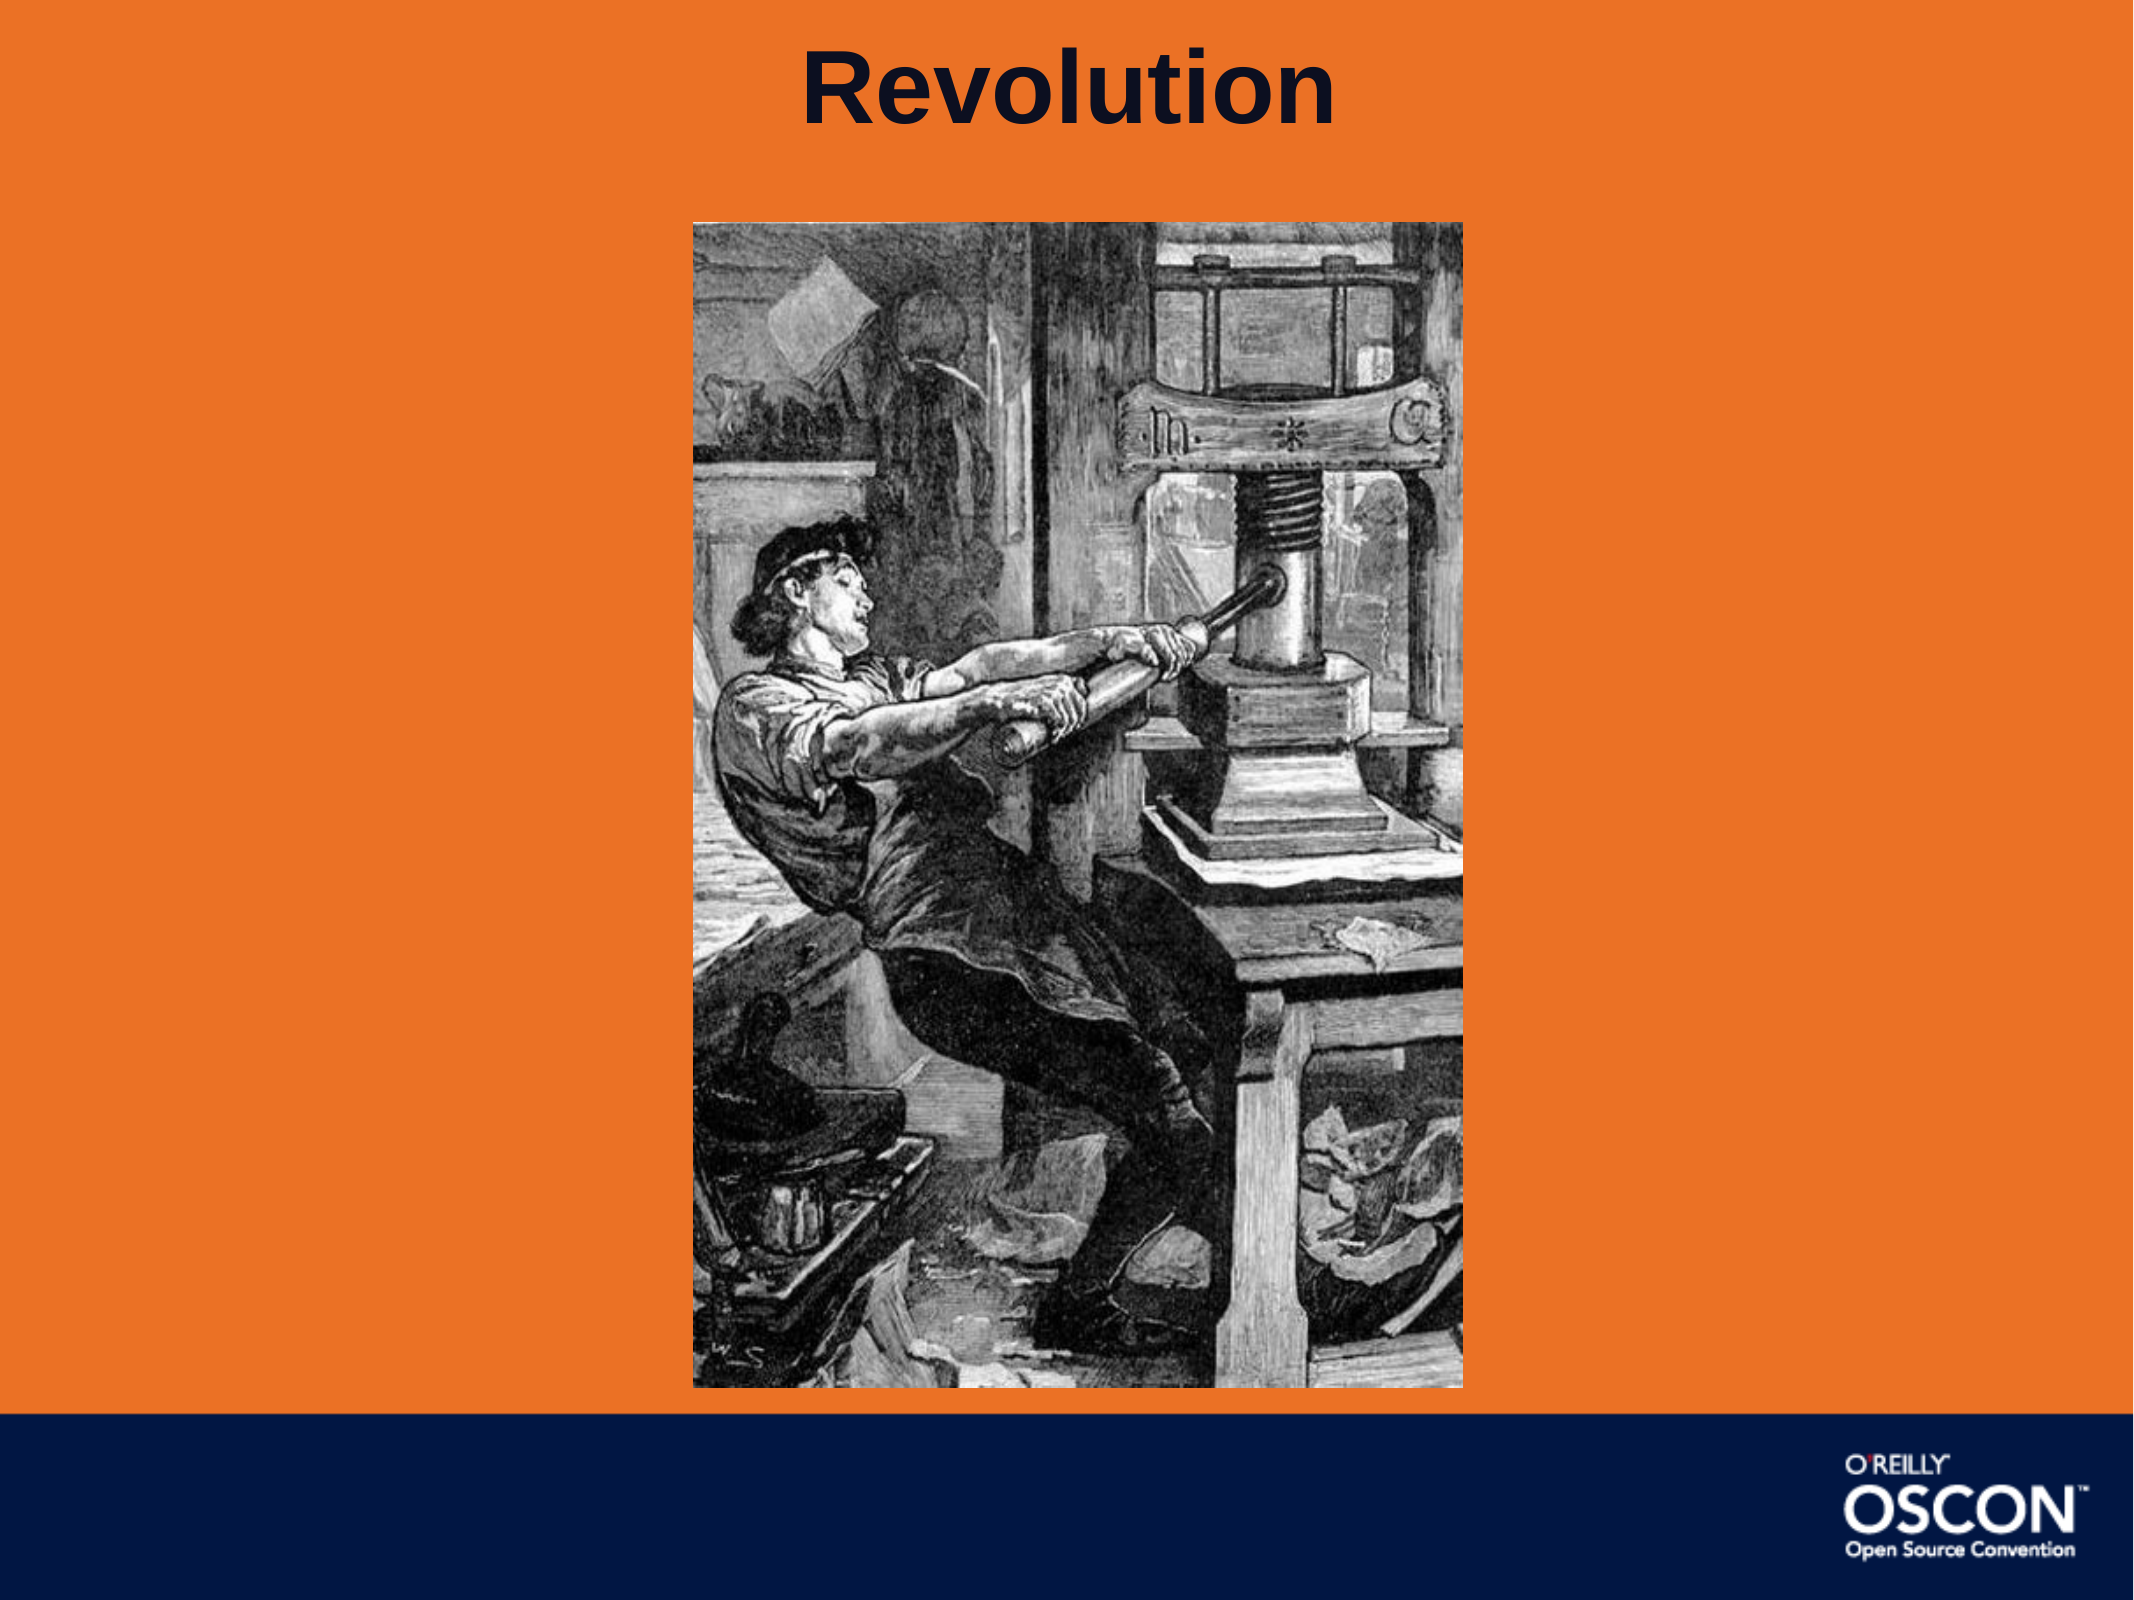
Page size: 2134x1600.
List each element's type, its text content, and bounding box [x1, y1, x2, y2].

picture [0, 0, 2134, 1600]
title Revolution [45, 0, 2094, 165]
